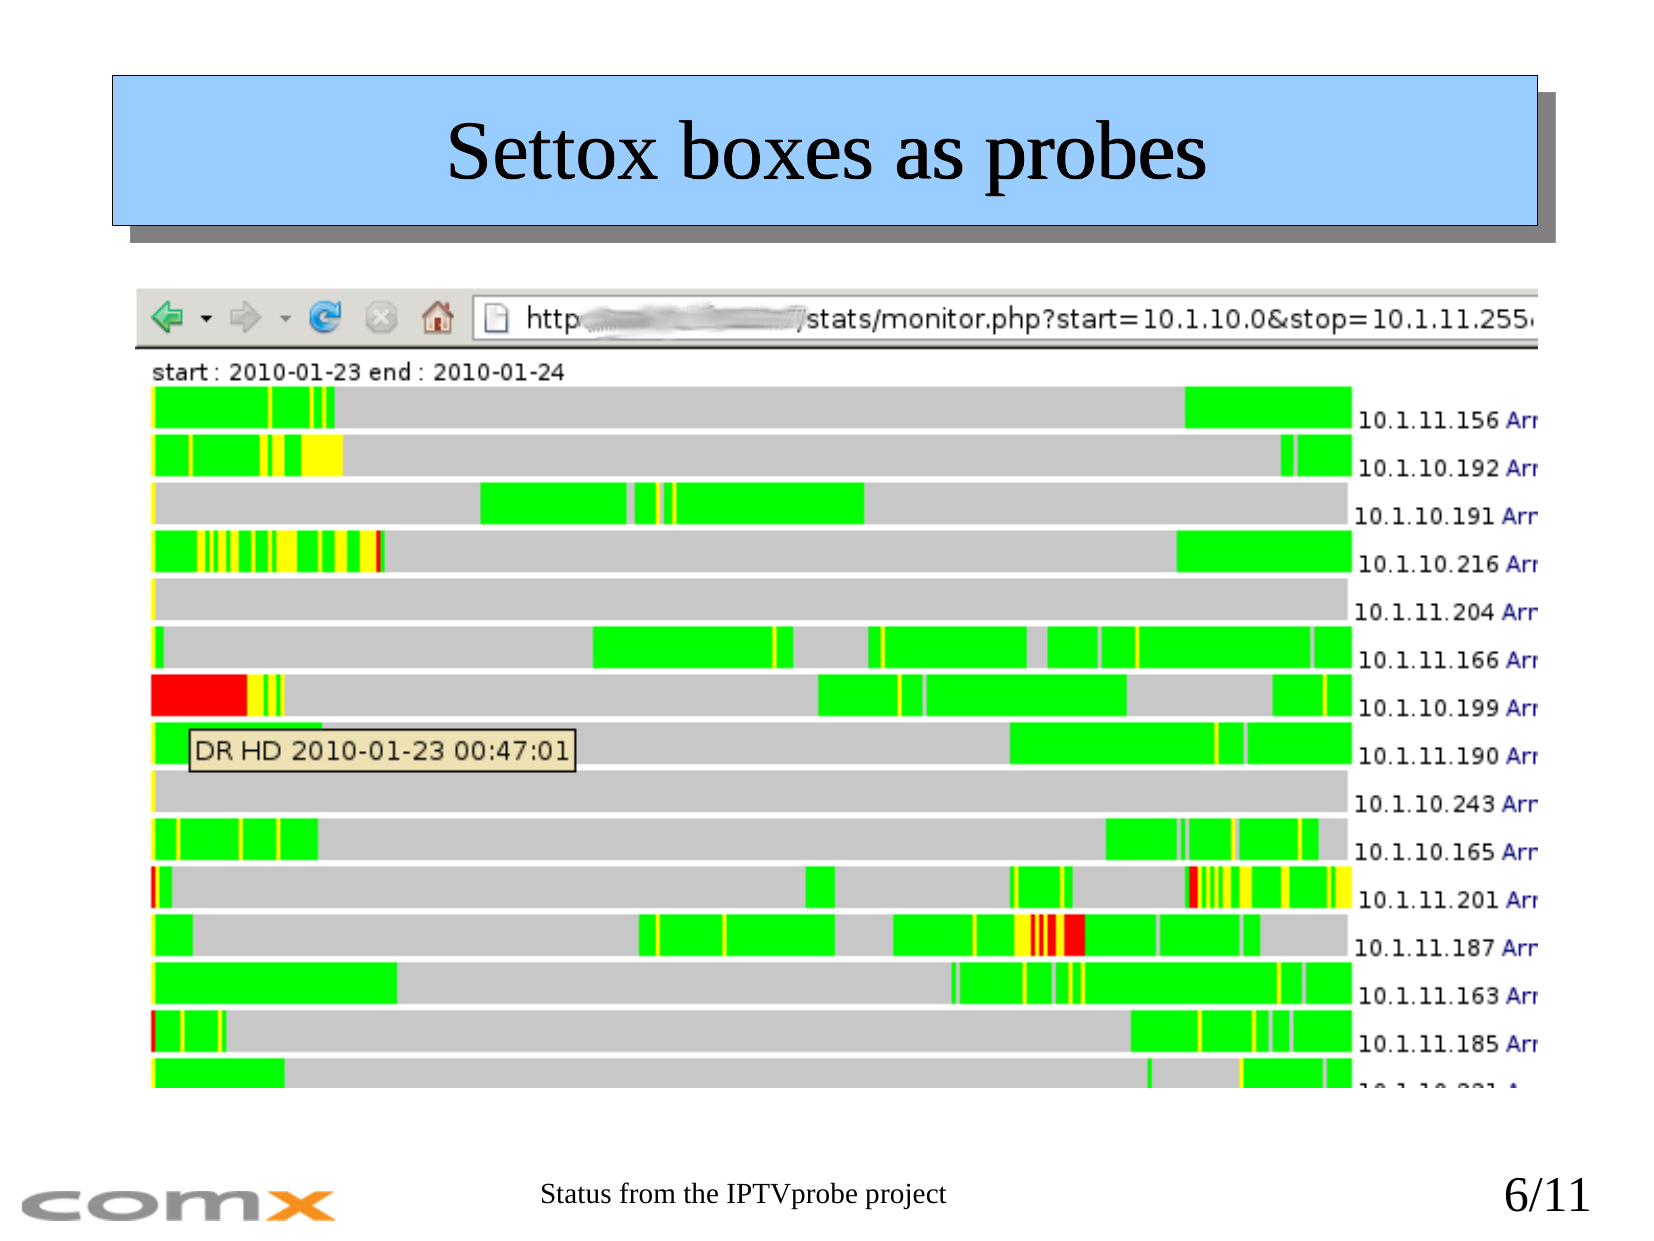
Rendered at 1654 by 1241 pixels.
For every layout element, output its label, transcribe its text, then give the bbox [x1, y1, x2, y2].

picture [135, 287, 1538, 1088]
picture [21, 1191, 335, 1221]
title Settox boxes as probes [116, 75, 1538, 226]
